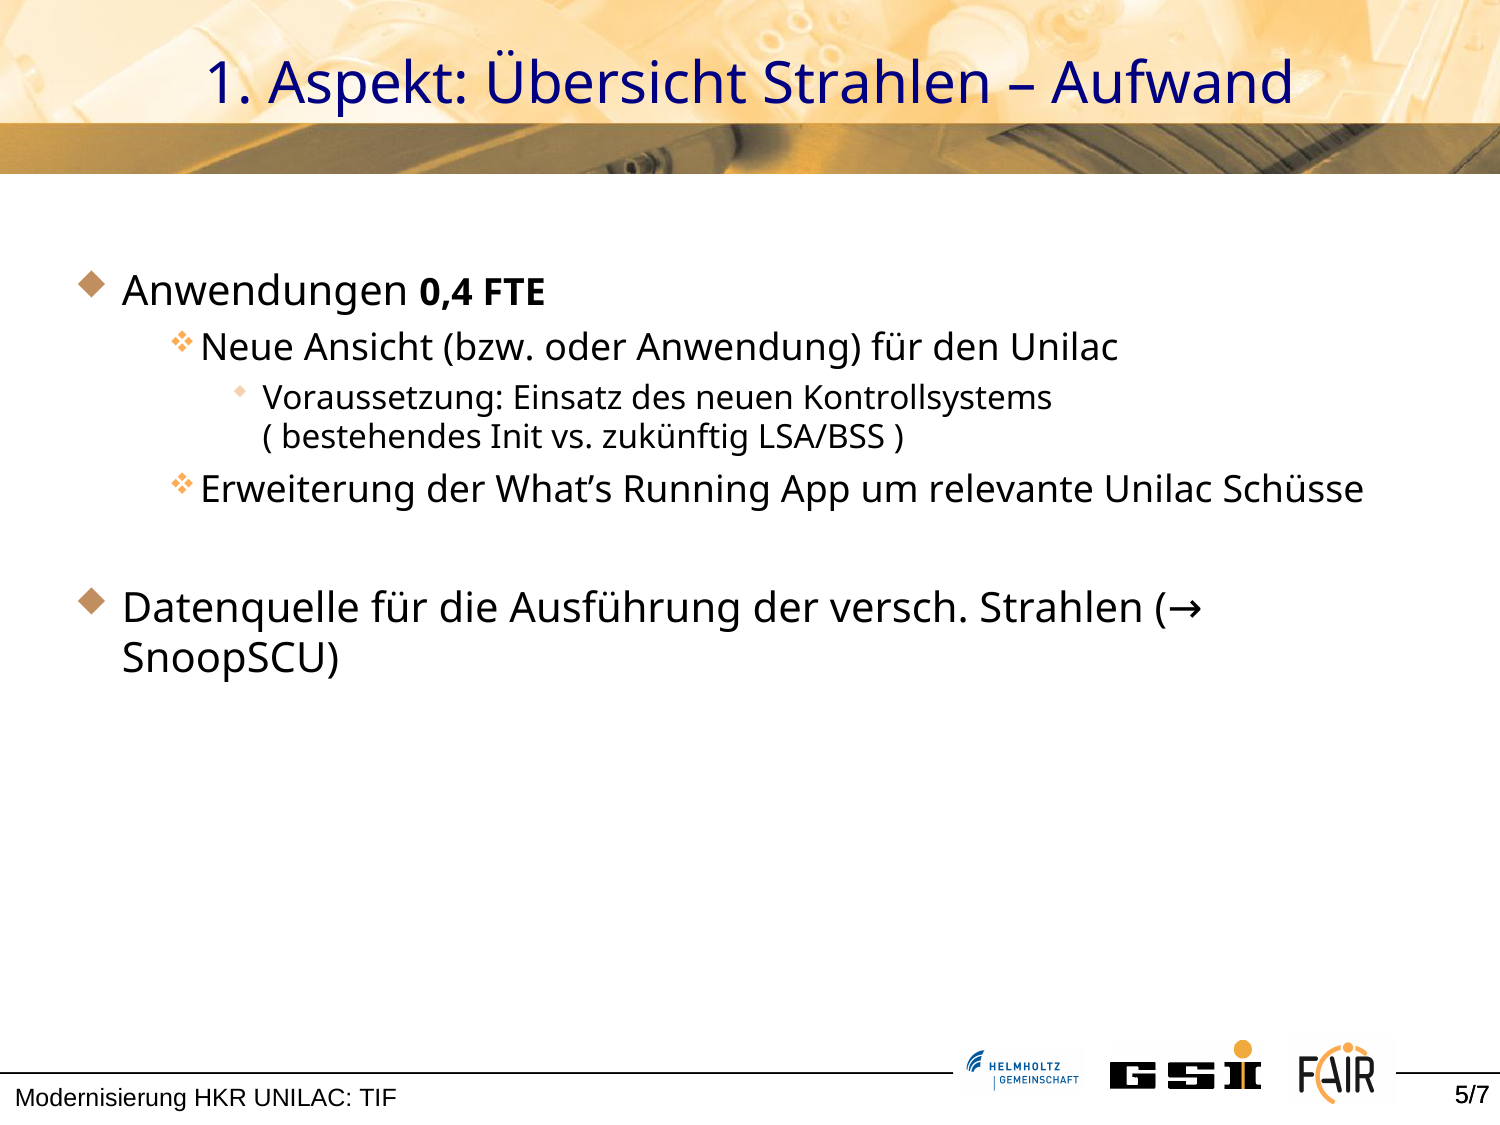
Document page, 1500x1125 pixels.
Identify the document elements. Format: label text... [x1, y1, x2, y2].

title 1. Aspekt: Übersicht Strahlen – Aufwand [75, 0, 1425, 174]
picture [0, 0, 1500, 175]
list Anwendungen 0,4 FTE Neue Ansicht (bzw. oder Anwendung) für den Unilac Voraussetzung: Einsatz des neuen Kontrollsystems ( bestehendes Init vs. zukünftig LSA/BSS ) Erweiterung der What’s Running App um relevante Unilac Schüsse Datenquelle für die Ausführung der versch. Strahlen (→ SnoopSCU) [75, 263, 1425, 1006]
picture [1287, 1034, 1396, 1106]
picture [960, 1046, 1084, 1095]
picture [1110, 1040, 1261, 1089]
